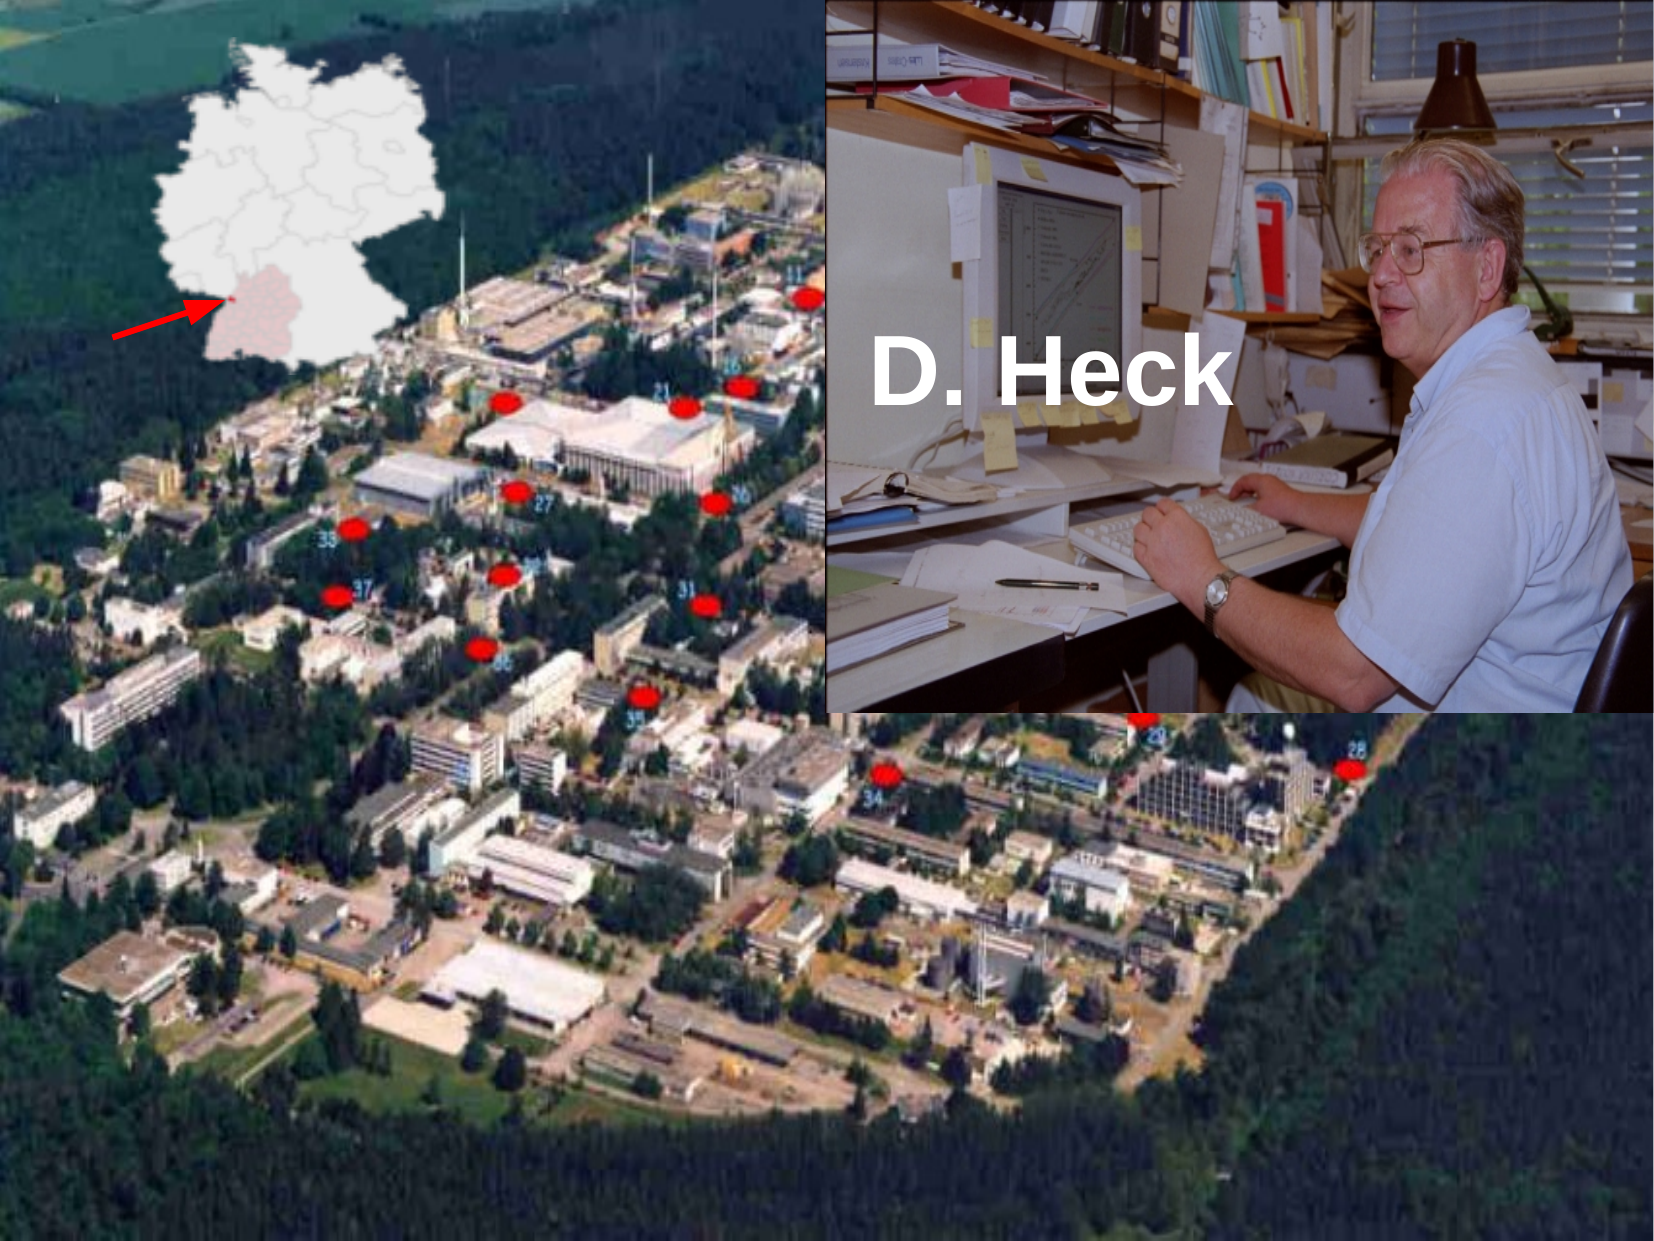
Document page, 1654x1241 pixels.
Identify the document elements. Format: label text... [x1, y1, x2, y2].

text_box D. Heck [853, 307, 1250, 474]
picture [0, 0, 1654, 1241]
